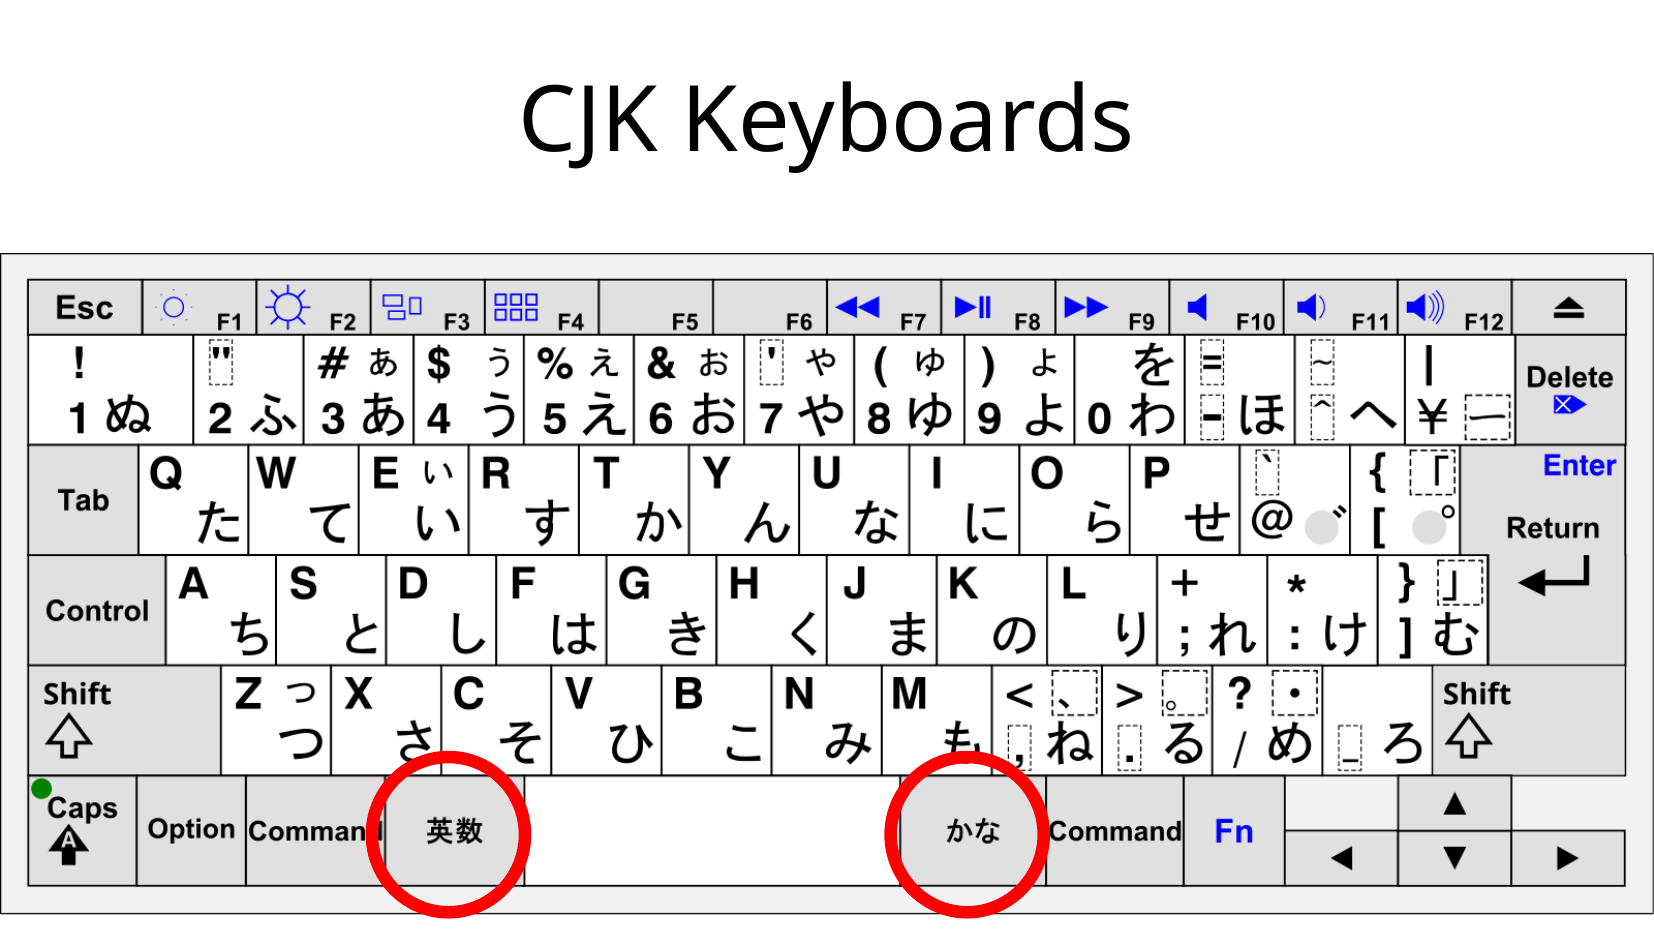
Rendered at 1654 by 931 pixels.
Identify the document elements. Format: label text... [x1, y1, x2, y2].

picture [0, 253, 1654, 915]
picture [379, 764, 518, 906]
picture [897, 764, 1037, 905]
text_box CJK Keyboards [82, 37, 1571, 193]
